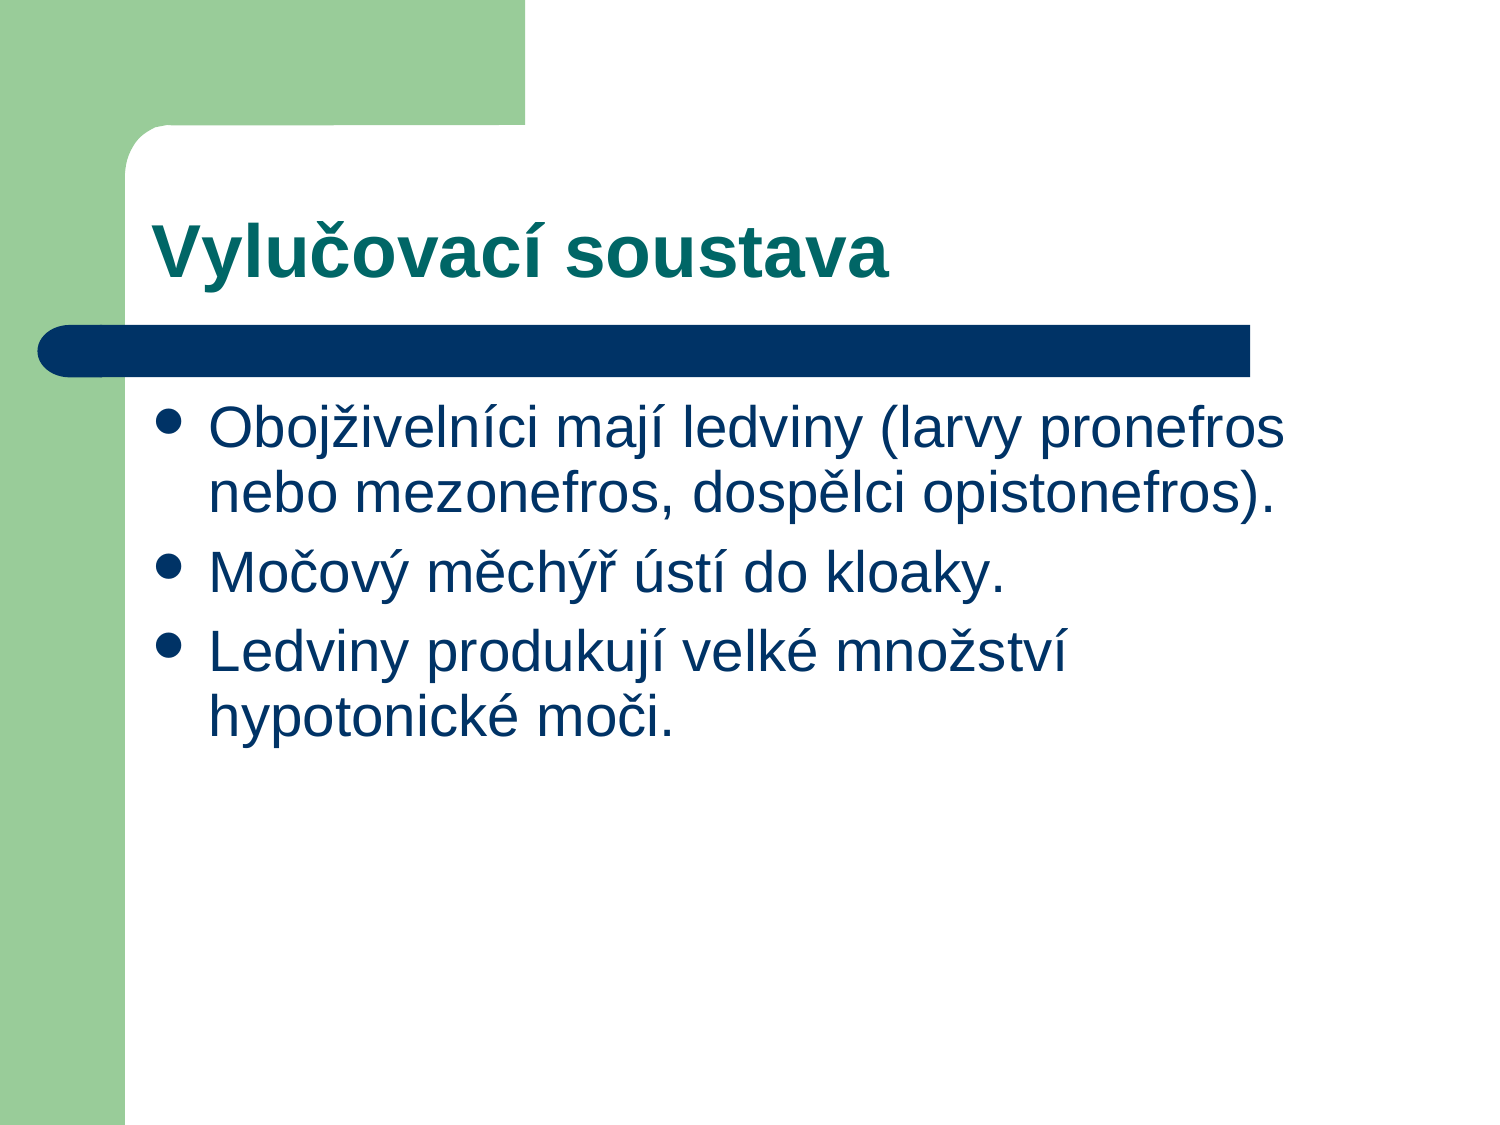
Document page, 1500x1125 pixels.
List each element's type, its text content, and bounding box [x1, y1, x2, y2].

list Obojživelníci mají ledviny (larvy pronefros nebo mezonefros, dospělci opistonefros). Močový měchýř ústí do kloaky. Ledviny produkují velké množství hypotonické moči. [137, 387, 1400, 999]
title Vylučovací soustava [136, 136, 1414, 301]
